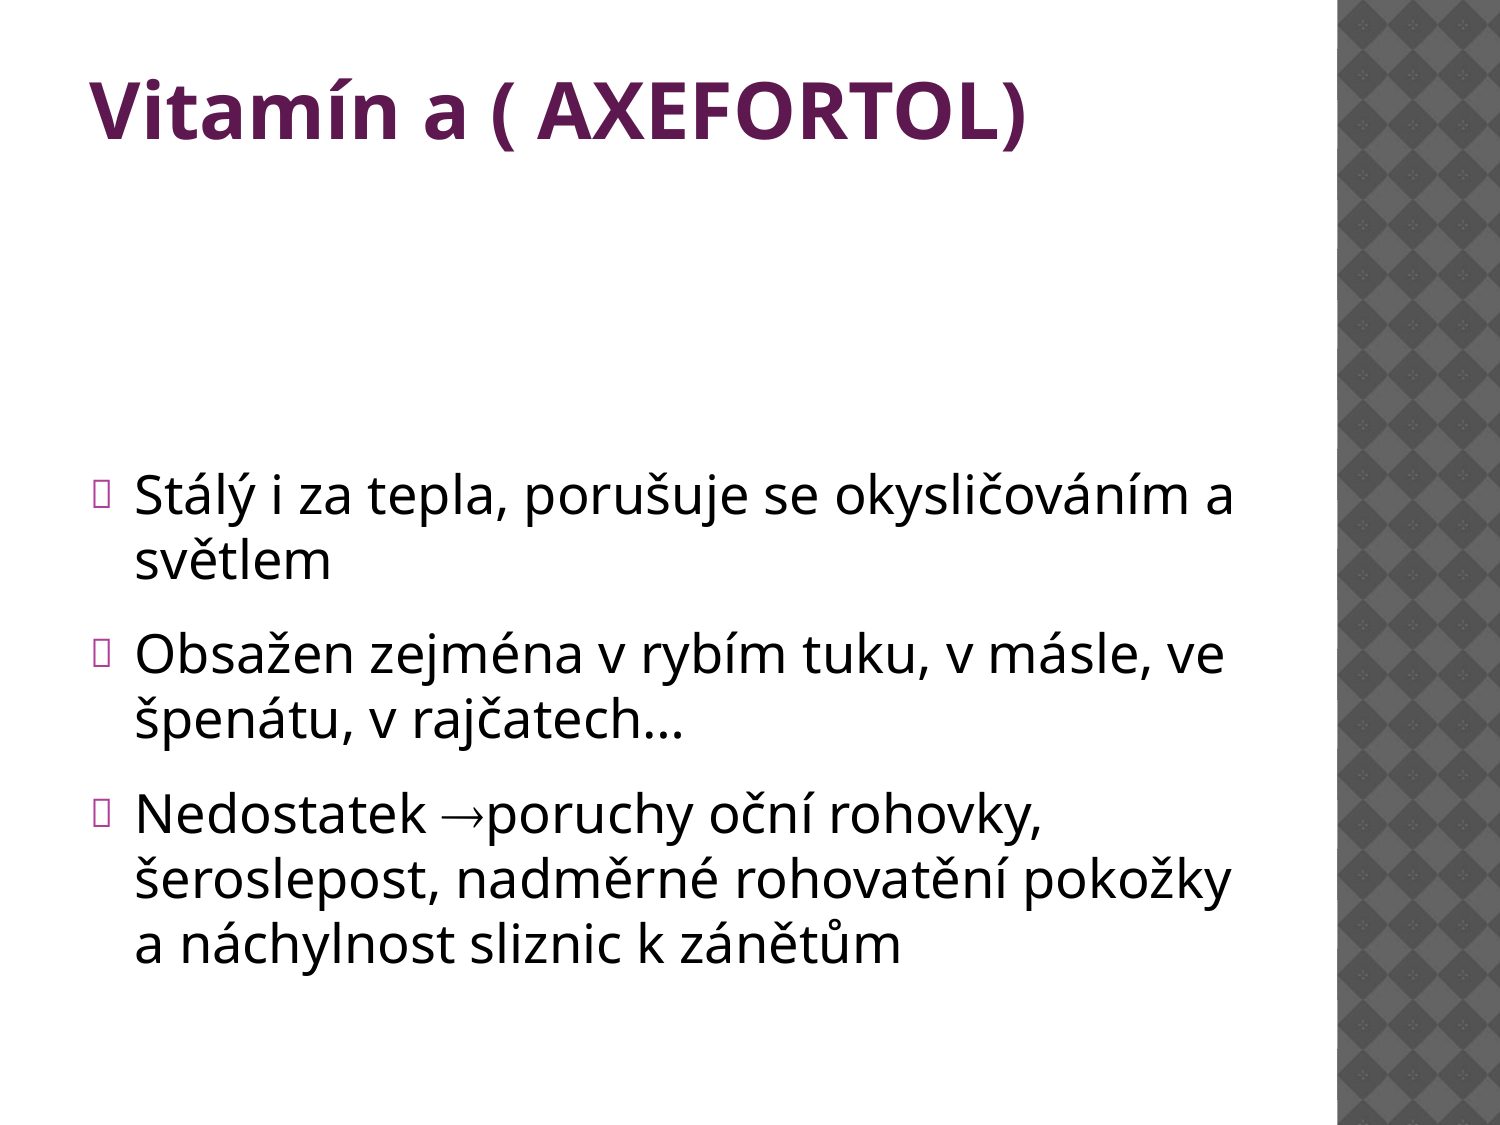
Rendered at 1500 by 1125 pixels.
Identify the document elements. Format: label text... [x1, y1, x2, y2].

picture [1337, 0, 1500, 1125]
title Vitamín a ( AXEFORTOL) [75, 52, 1263, 240]
list Stálý i za tepla, porušuje se okysličováním a světlem Obsažen zejména v rybím tuku, v másle, ve špenátu, v rajčatech… Nedostatek poruchy oční rohovky, šeroslepost, nadměrné rohovatění pokožky a náchylnost sliznic k zánětům [75, 264, 1263, 1059]
